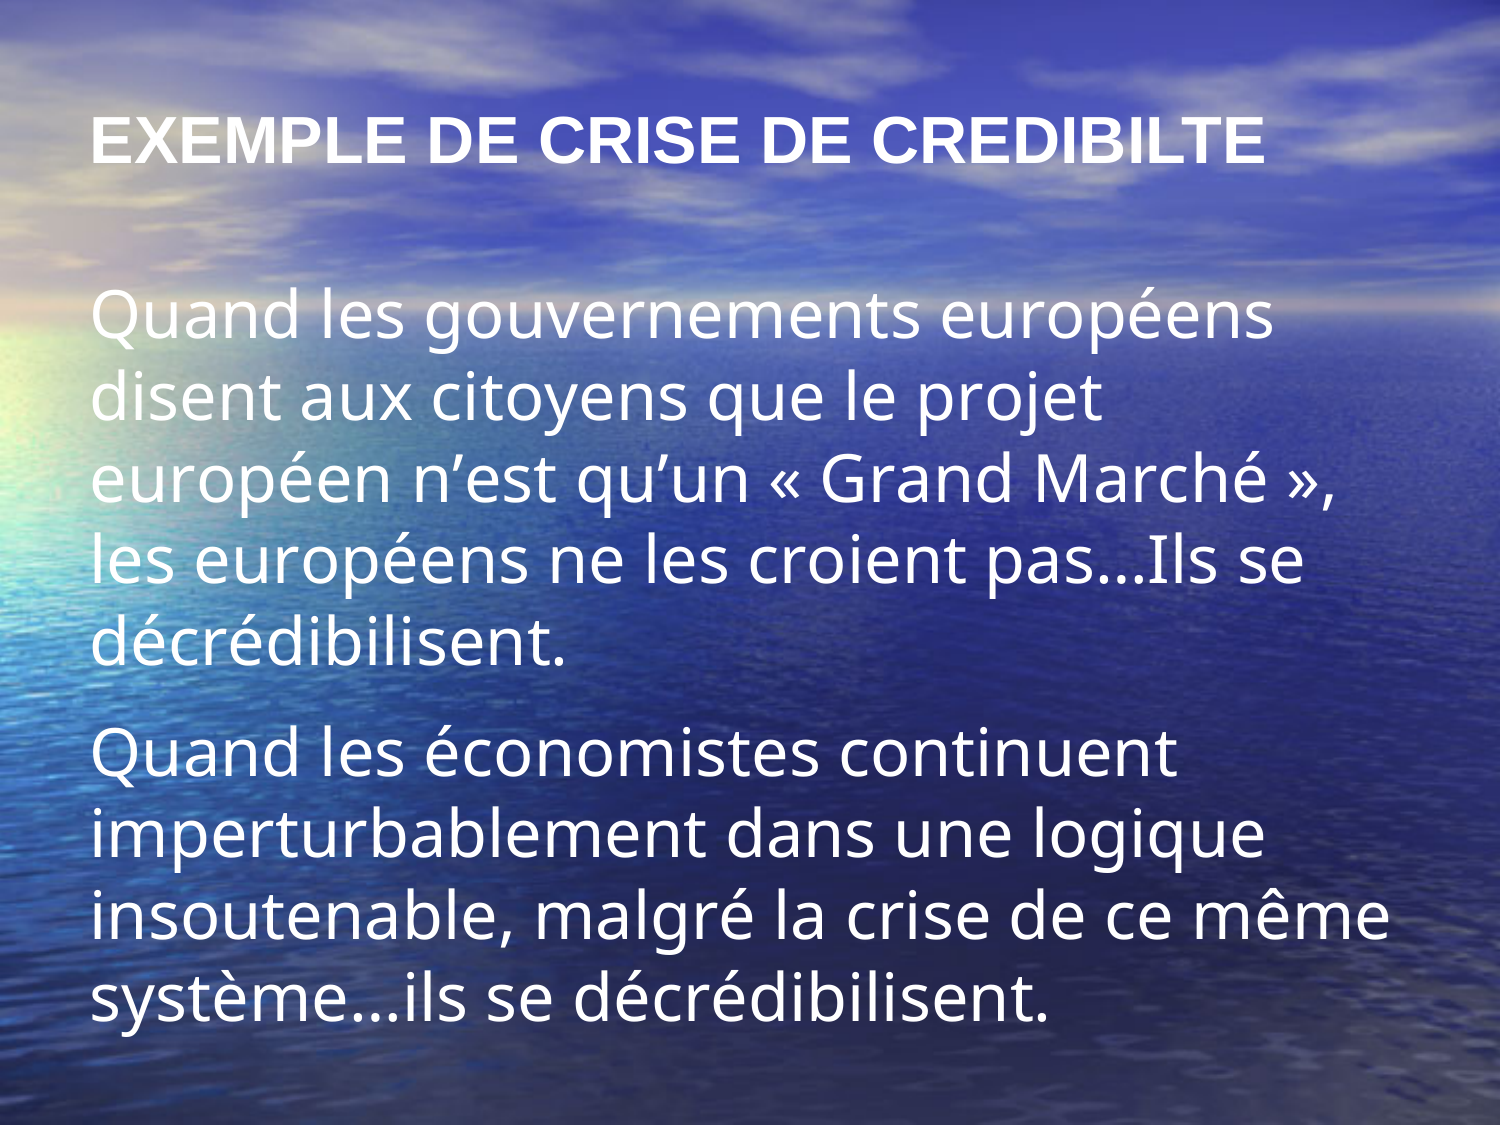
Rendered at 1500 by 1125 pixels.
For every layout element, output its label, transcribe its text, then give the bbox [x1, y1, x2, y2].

title EXEMPLE DE CRISE DE CREDIBILTE [75, 44, 1425, 233]
text_box Quand les gouvernements européens disent aux citoyens que le projet européen n’est qu’un « Grand Marché », les européens ne les croient pas…Ils se décrédibilisent. Quand les économistes continuent imperturbablement dans une logique insoutenable, malgré la crise de ce même système…ils se décrédibilisent. [75, 263, 1425, 1006]
picture [0, 0, 1500, 1125]
